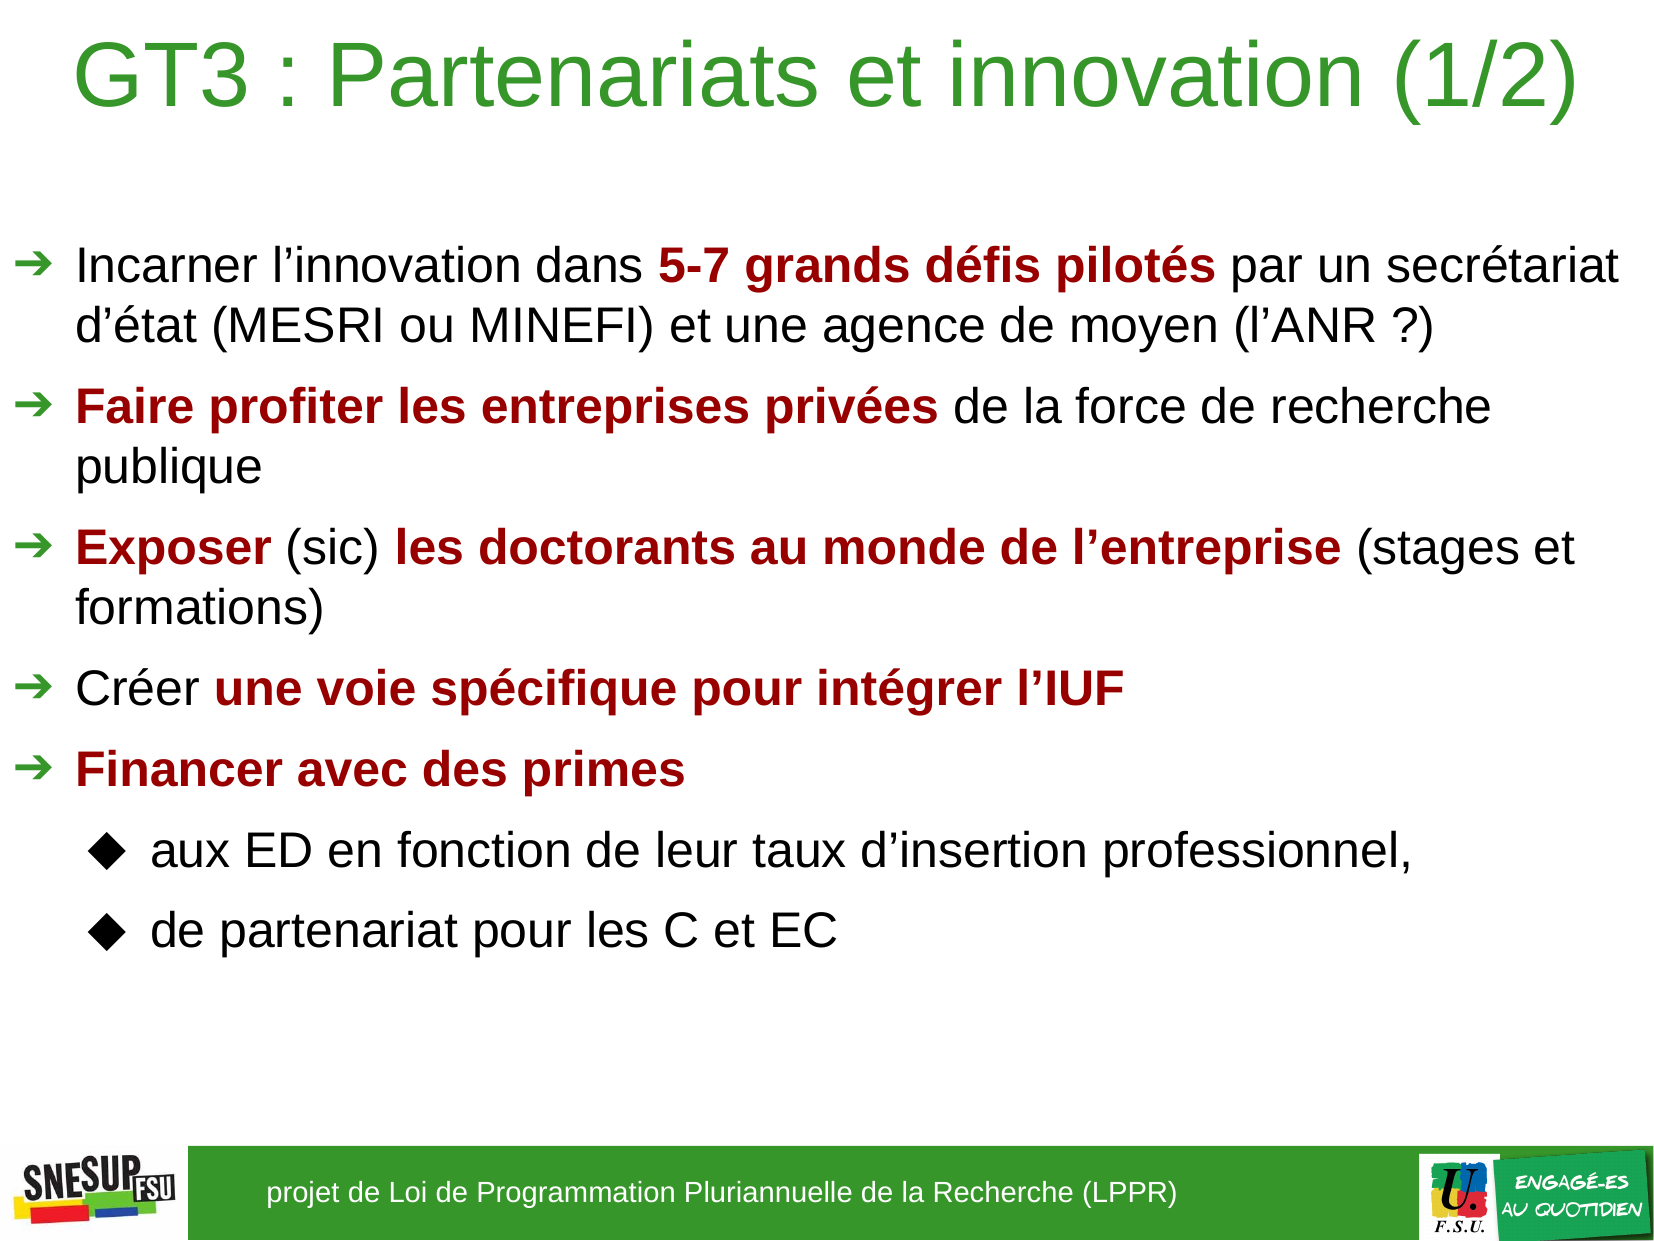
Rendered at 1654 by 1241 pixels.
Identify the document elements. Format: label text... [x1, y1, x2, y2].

picture [1419, 1155, 1654, 1241]
text_box Incarner l’innovation dans 5-7 grands défis pilotés par un secrétariat d’état (MESRI ou MINEFI) et une agence de moyen (l’ANR ?) Faire profiter les entreprises privées de la force de recherche publique Exposer (sic) les doctorants au monde de l’entreprise (stages et formations) Créer une voie spécifique pour intégrer l’IUF Financer avec des primes aux ED en fonction de leur taux d’insertion professionnel, de partenariat pour les C et EC [0, 232, 1654, 1155]
text_box GT3 : Partenariats et innovation (1/2) [0, 37, 1654, 212]
picture [0, 1155, 188, 1240]
